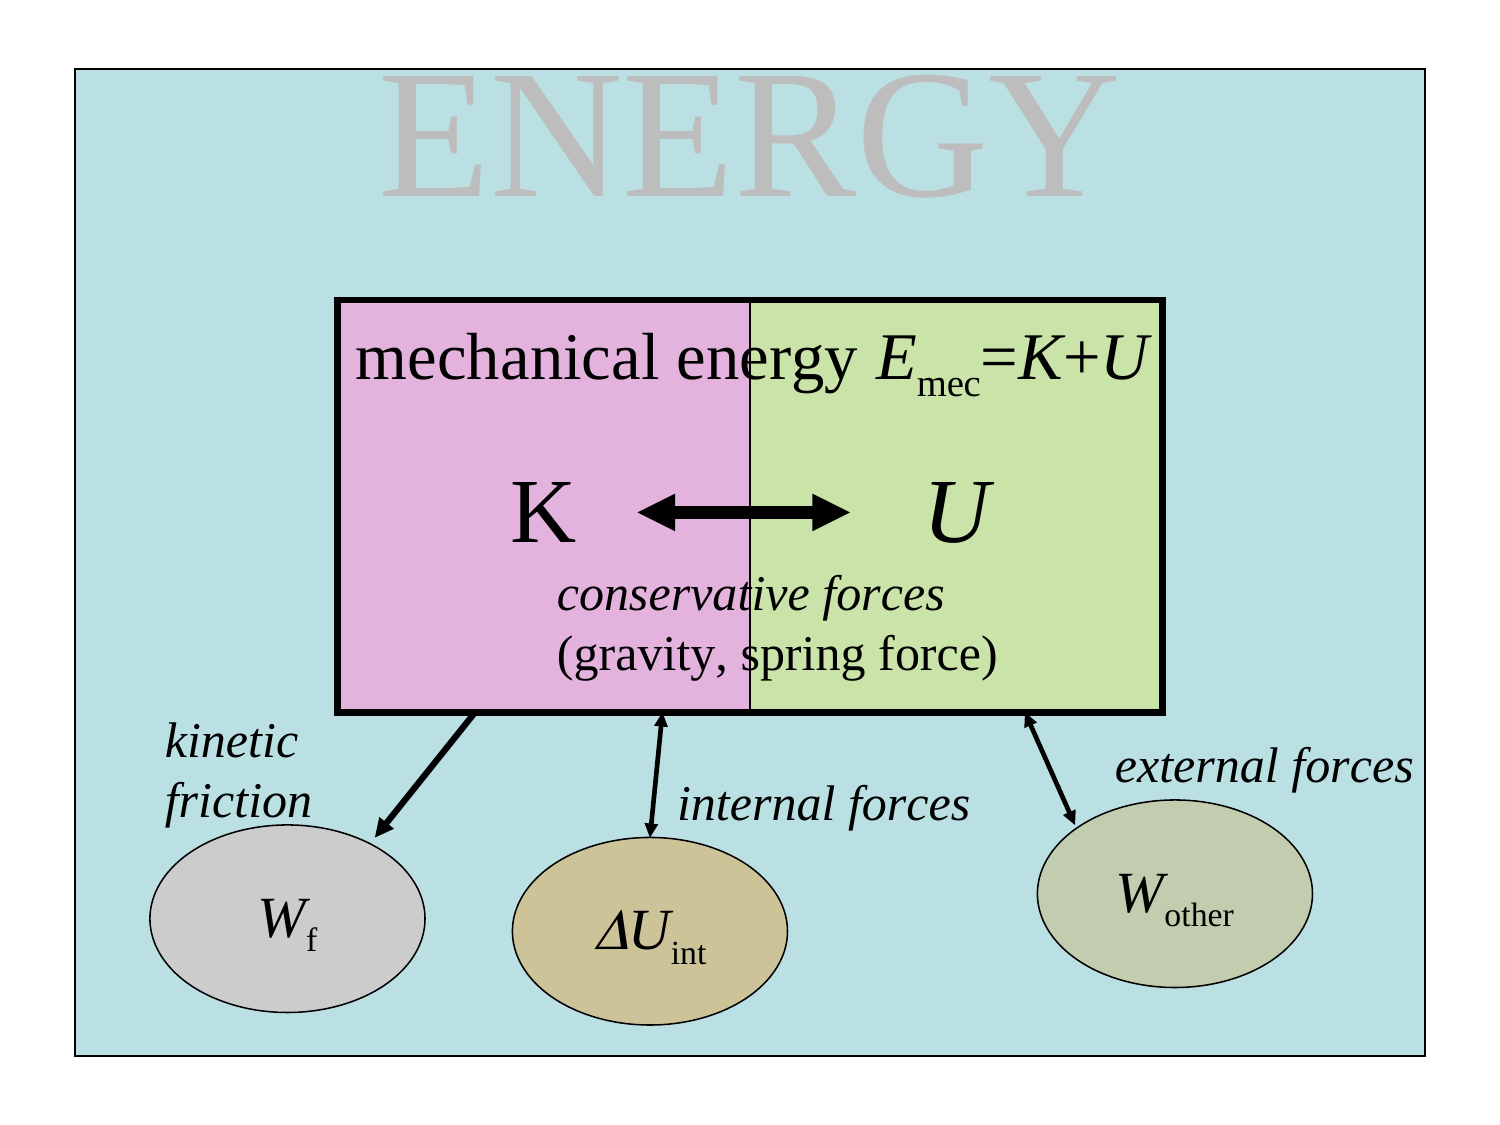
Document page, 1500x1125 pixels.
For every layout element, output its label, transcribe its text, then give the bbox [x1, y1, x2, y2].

text_box ΔUint [512, 837, 788, 1026]
text_box external forces [1099, 724, 1438, 801]
text_box Wf [149, 834, 426, 1013]
text_box U [749, 412, 1159, 709]
text_box mechanical energy Emec=K+U [341, 304, 1159, 412]
text_box internal forces [662, 762, 1000, 838]
text_box ENERGY [75, 68, 1426, 1057]
text_box kinetic friction [149, 699, 347, 836]
text_box K [341, 412, 749, 709]
text_box conservative forces (gravity, spring force) [542, 552, 1014, 688]
text_box Wother [1037, 801, 1313, 988]
